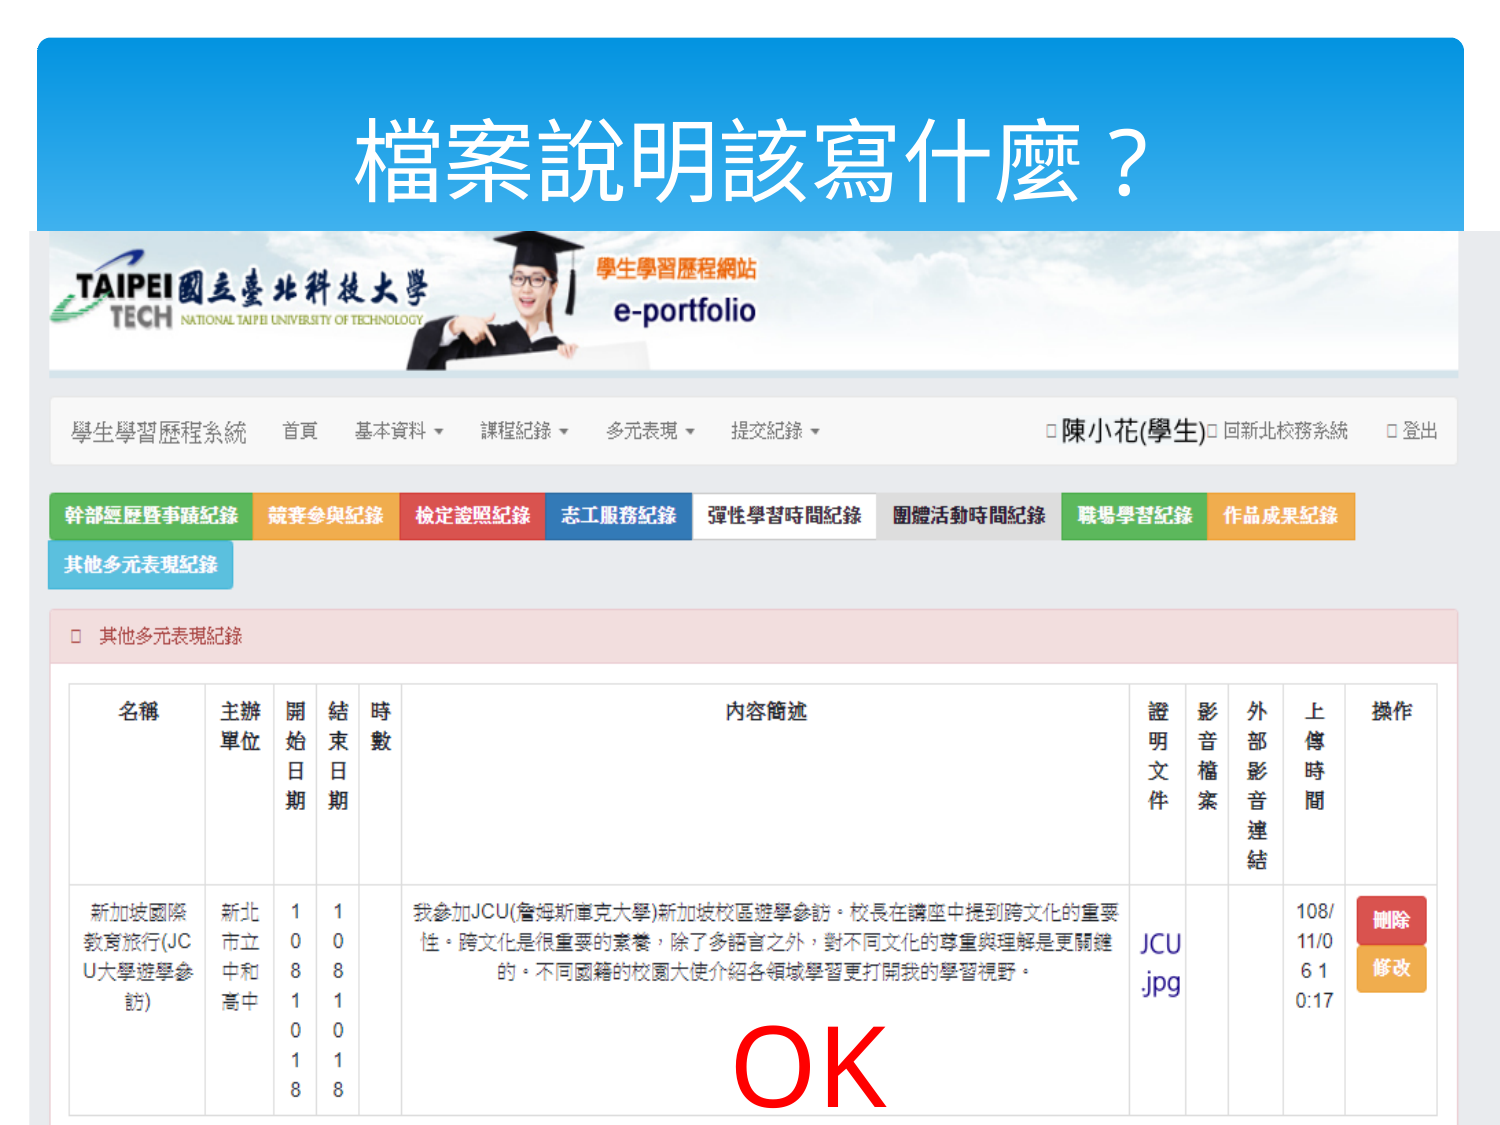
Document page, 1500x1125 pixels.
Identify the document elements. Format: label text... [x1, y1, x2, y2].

picture [29, 231, 1500, 1125]
text_box OK [714, 987, 1211, 1125]
title 檔案說明該寫什麼? [75, 55, 1426, 231]
